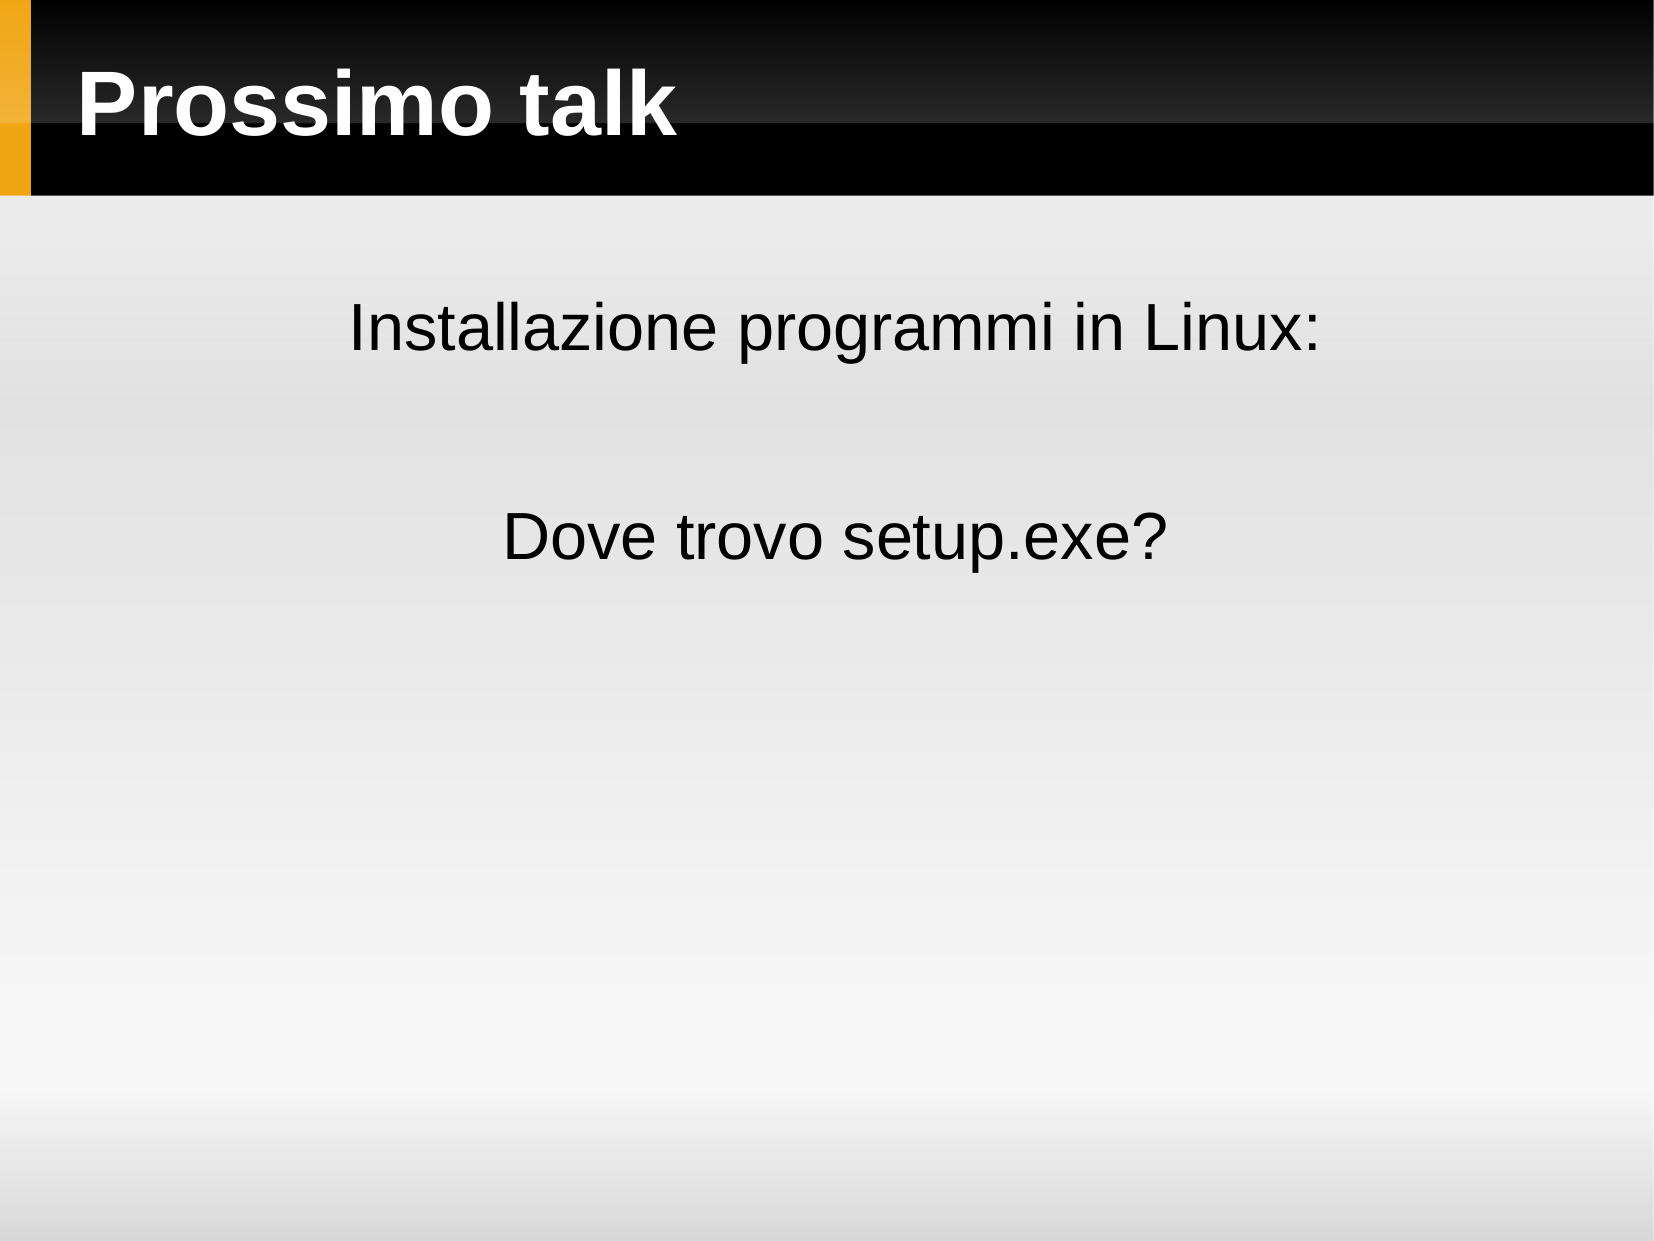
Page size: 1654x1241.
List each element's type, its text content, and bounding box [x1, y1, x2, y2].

list Installazione programmi in Linux: Dove trovo setup.exe? [82, 290, 1571, 1094]
picture [0, 0, 1654, 1241]
title Prossimo talk [76, 7, 1565, 200]
